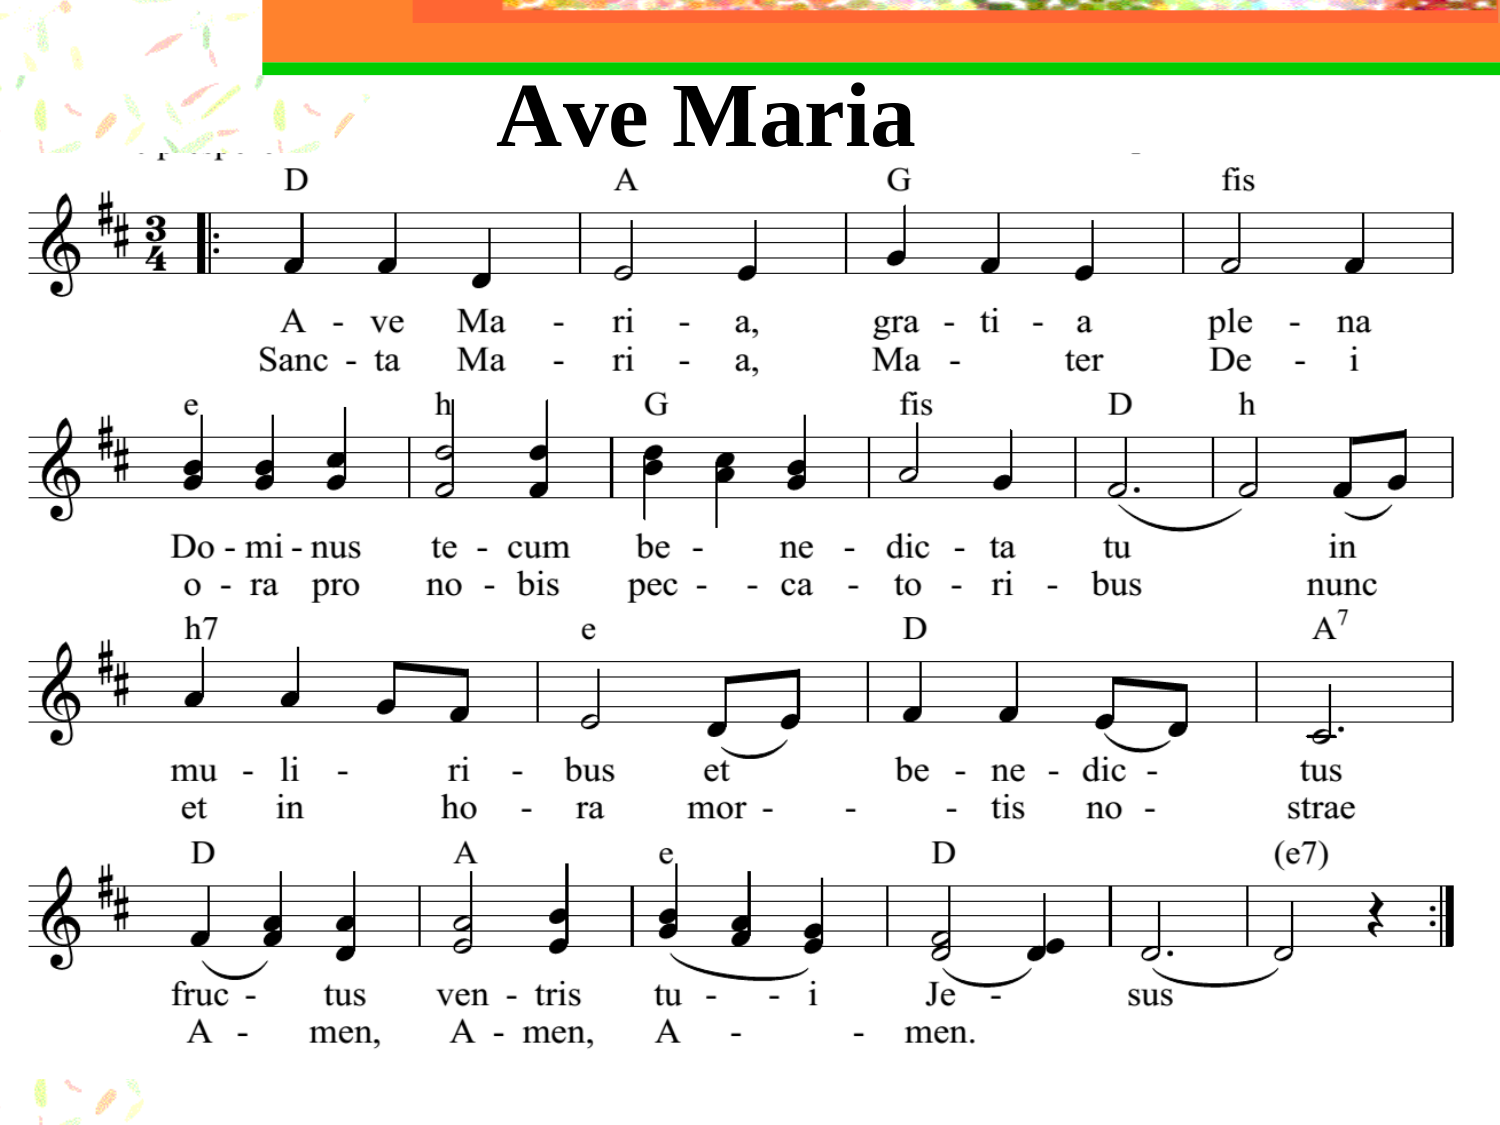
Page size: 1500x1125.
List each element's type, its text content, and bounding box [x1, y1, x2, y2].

picture [0, 0, 1463, 1125]
text_box Ave Maria [298, 19, 1117, 153]
picture [412, 0, 1500, 23]
